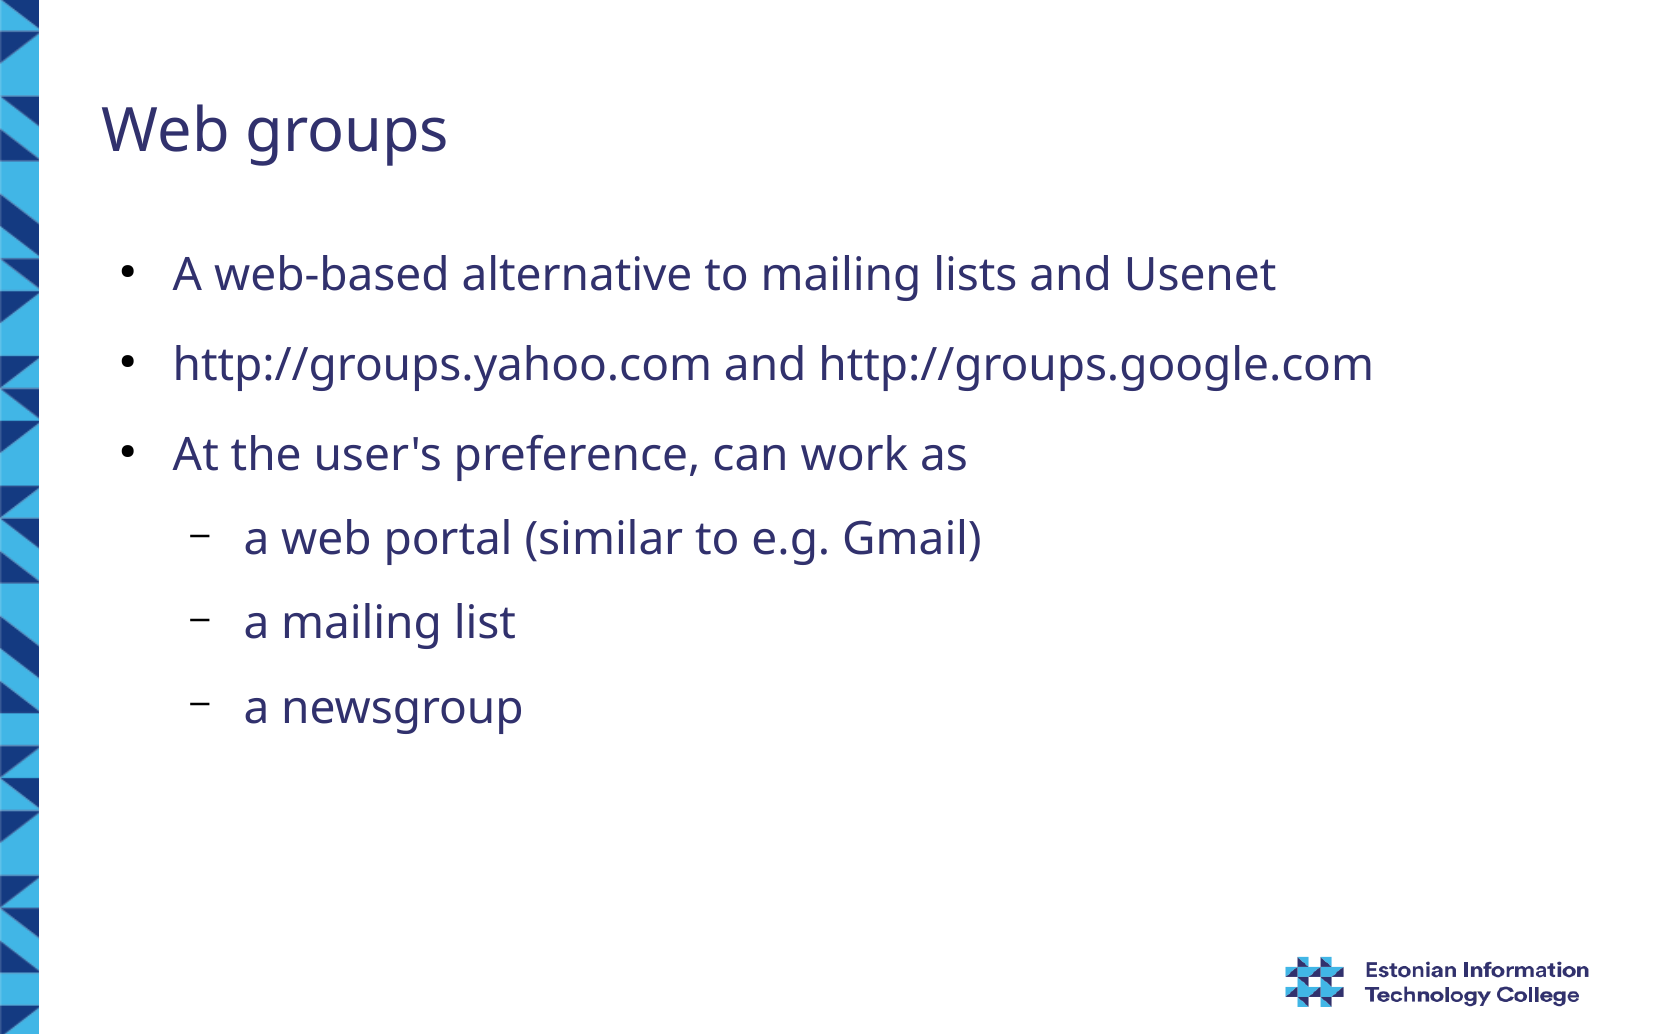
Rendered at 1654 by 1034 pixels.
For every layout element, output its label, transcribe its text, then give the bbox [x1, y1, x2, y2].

list A web-based alternative to mailing lists and Usenet http://groups.yahoo.com and http://groups.google.com At the user's preference, can work as a web portal (similar to e.g. Gmail) a mailing list a newsgroup [101, 241, 1591, 924]
title Web groups [101, 41, 1224, 214]
